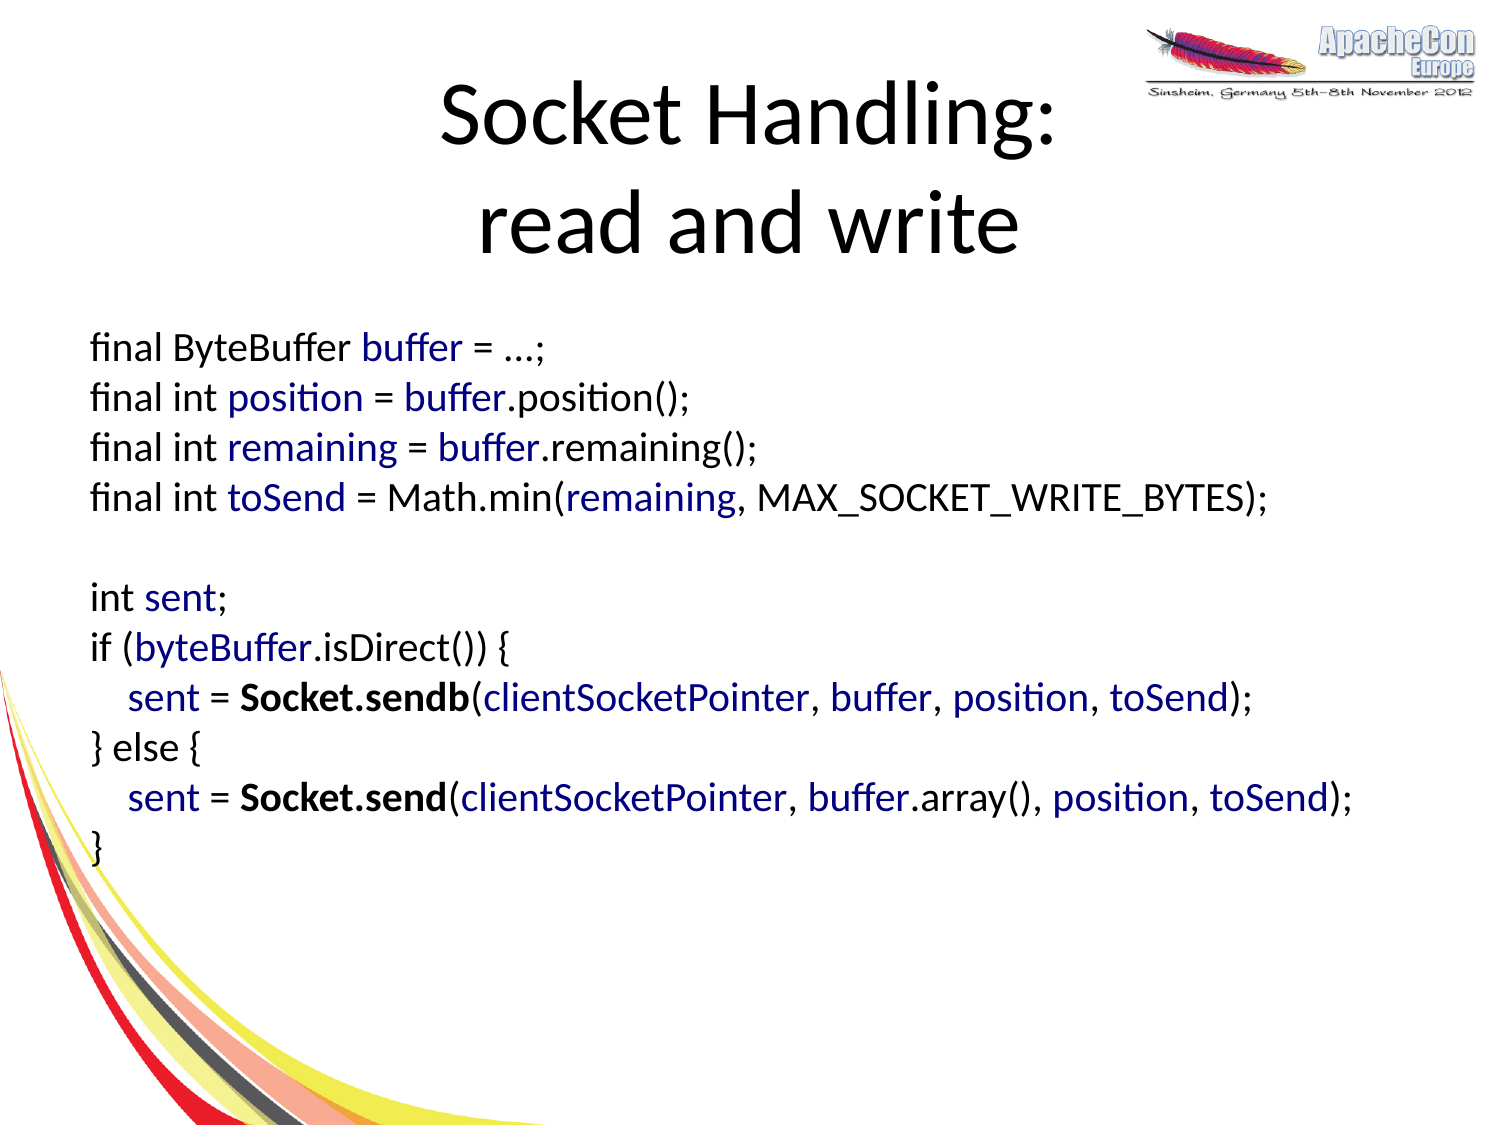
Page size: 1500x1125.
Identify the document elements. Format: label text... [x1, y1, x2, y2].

picture [0, 0, 1500, 1125]
title Socket Handling: read and write [75, 45, 1425, 233]
list final ByteBuffer buffer = ...; final int position = buffer.position(); final int remaining = buffer.remaining(); final int toSend = Math.min(remaining, MAX_SOCKET_WRITE_BYTES); int sent; if (byteBuffer.isDirect()) { sent = Socket.sendb(clientSocketPointer, buffer, position, toSend); } else { sent = Socket.send(clientSocketPointer, buffer.array(), position, toSend); } [75, 262, 1425, 1094]
